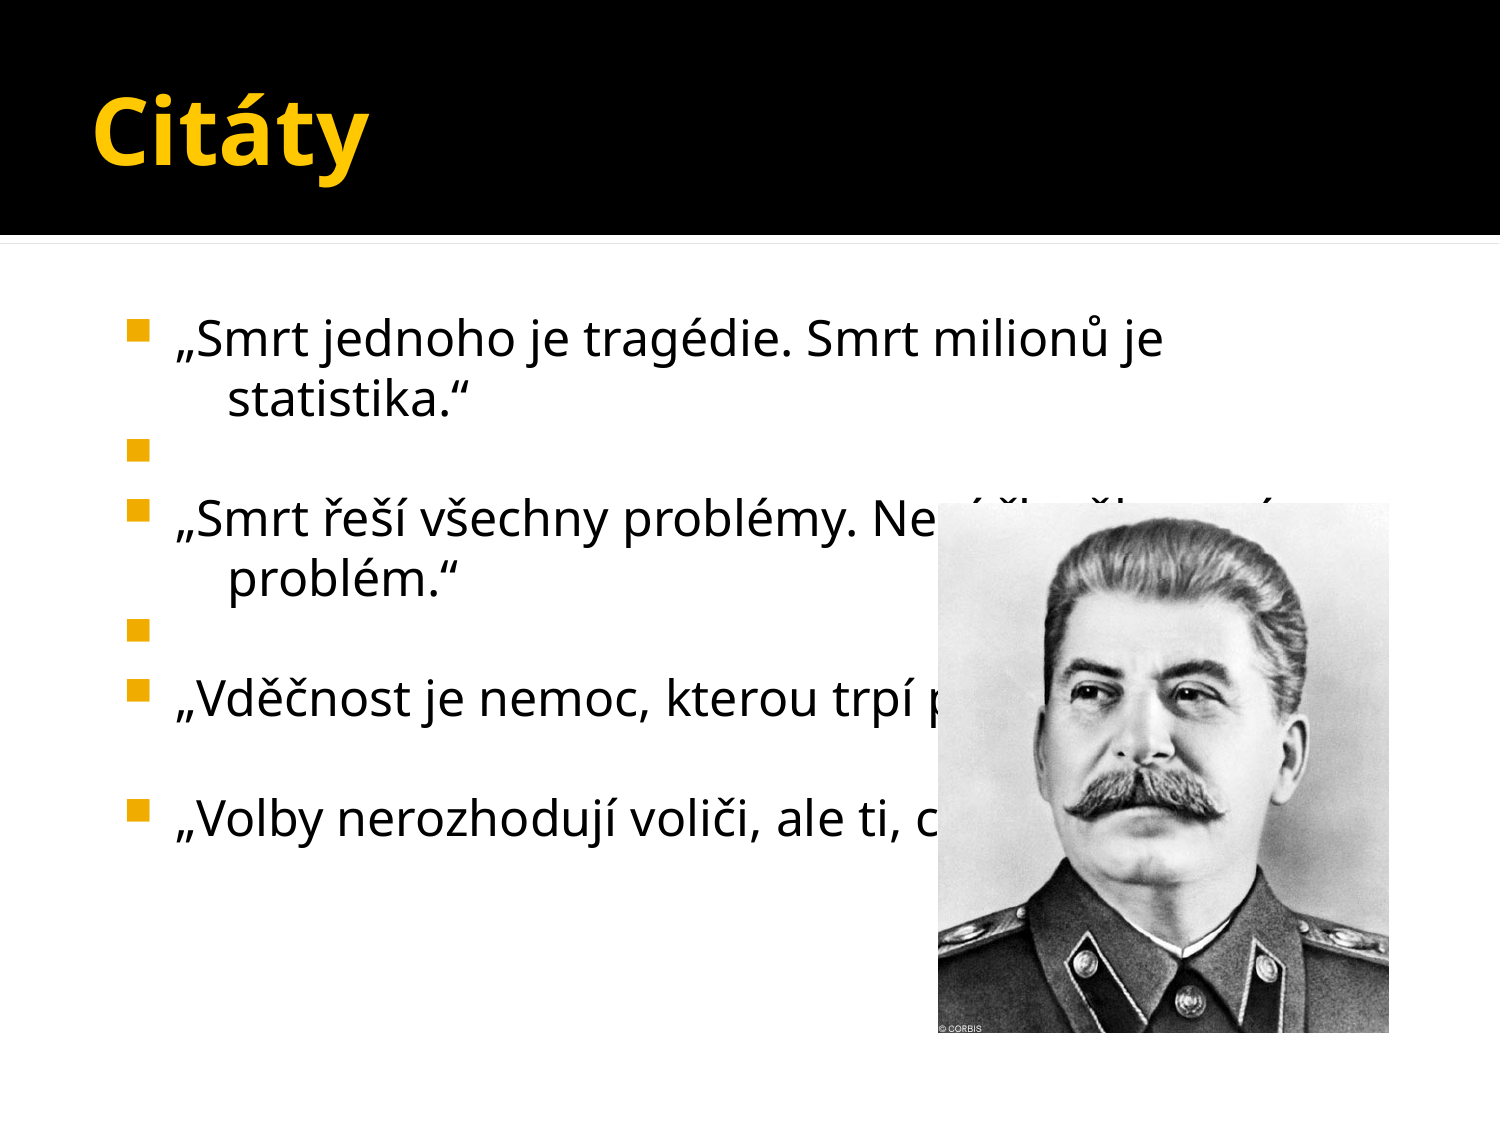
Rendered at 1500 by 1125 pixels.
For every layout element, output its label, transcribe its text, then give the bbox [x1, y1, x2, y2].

title Citáty [75, 25, 1426, 232]
list „Smrt jednoho je tragédie. Smrt milionů je statistika.“ „Smrt řeší všechny problémy. Není člověk, není problém.“ „Vděčnost je nemoc, kterou trpí psi.“ „Volby nerozhodují voliči, ale ti, co počítají hlasy.“ [75, 291, 1426, 1051]
picture [938, 503, 1389, 1033]
